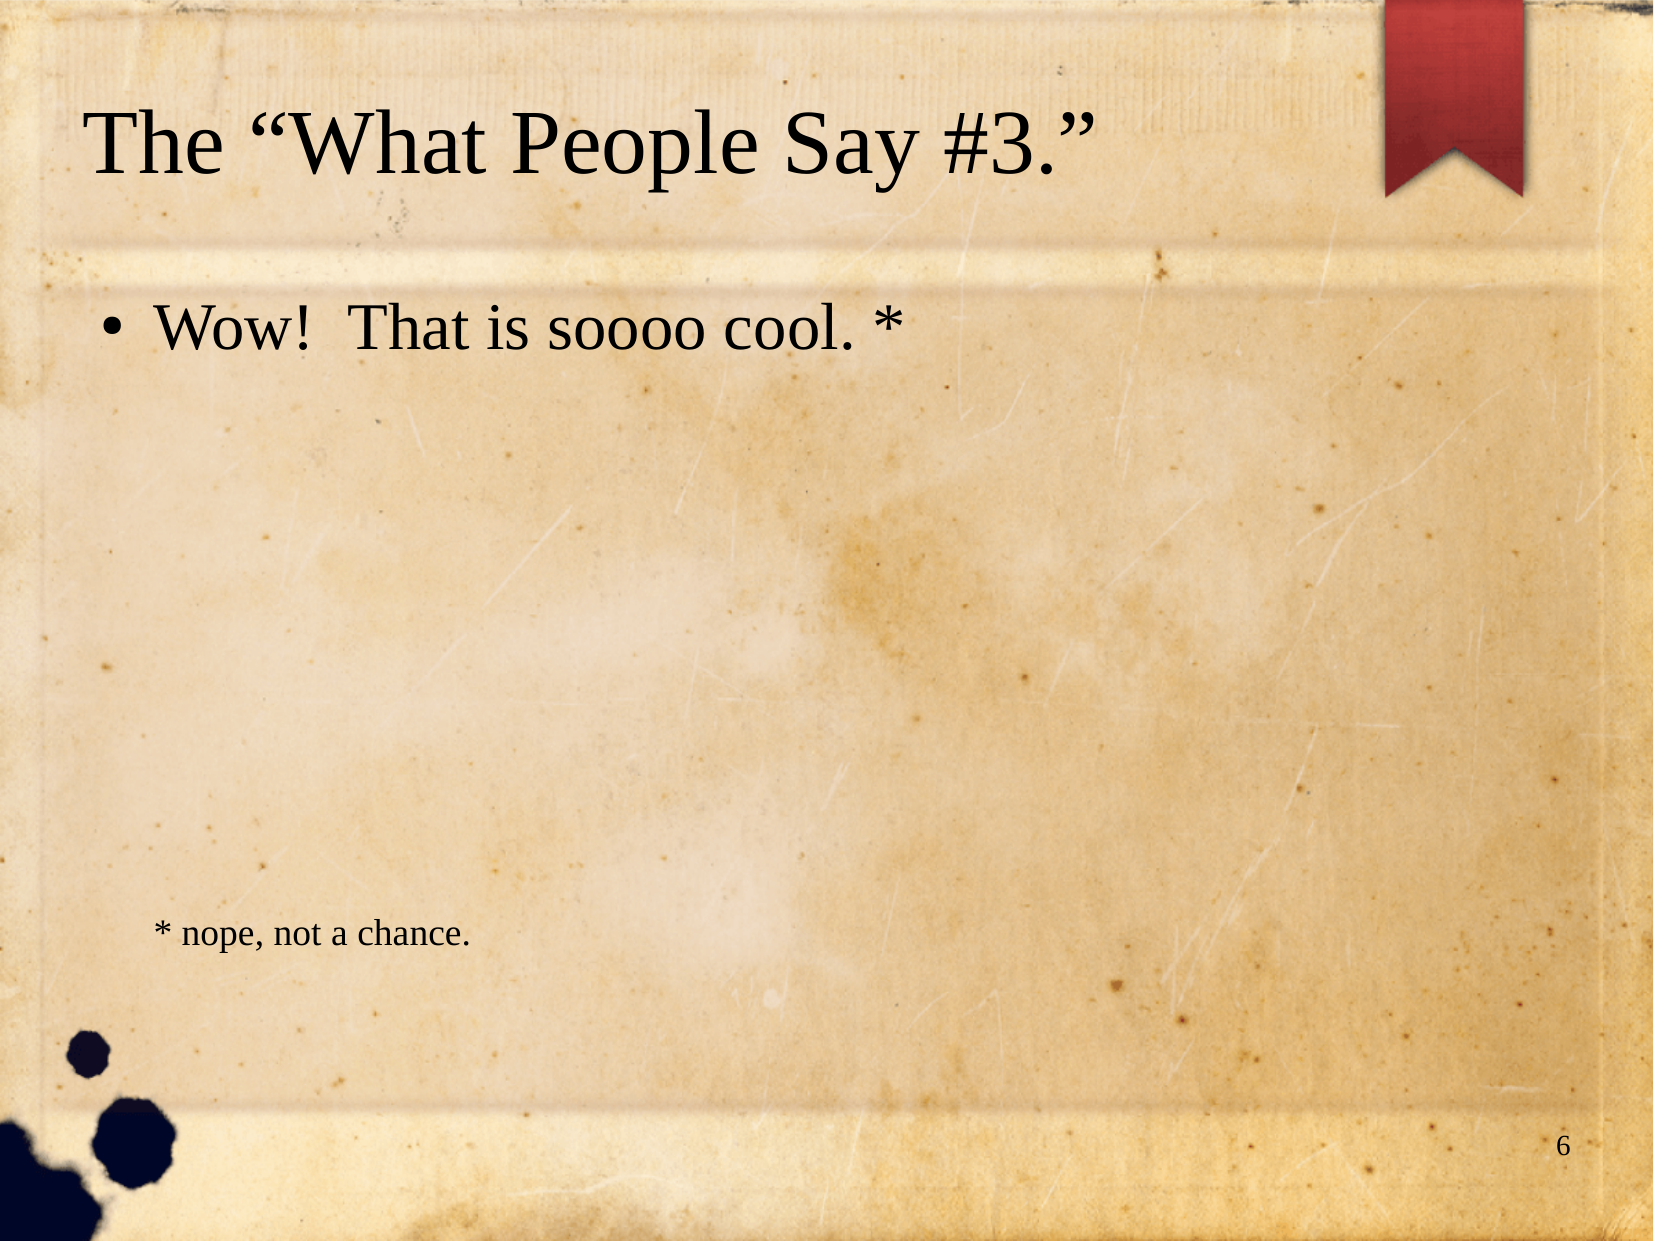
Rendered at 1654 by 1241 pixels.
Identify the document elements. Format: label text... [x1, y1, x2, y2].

title The “What People Say #3.” [82, 49, 1347, 237]
list Wow! That is soooo cool. * * nope, not a chance. [82, 290, 1538, 1010]
picture [0, 0, 1654, 1241]
